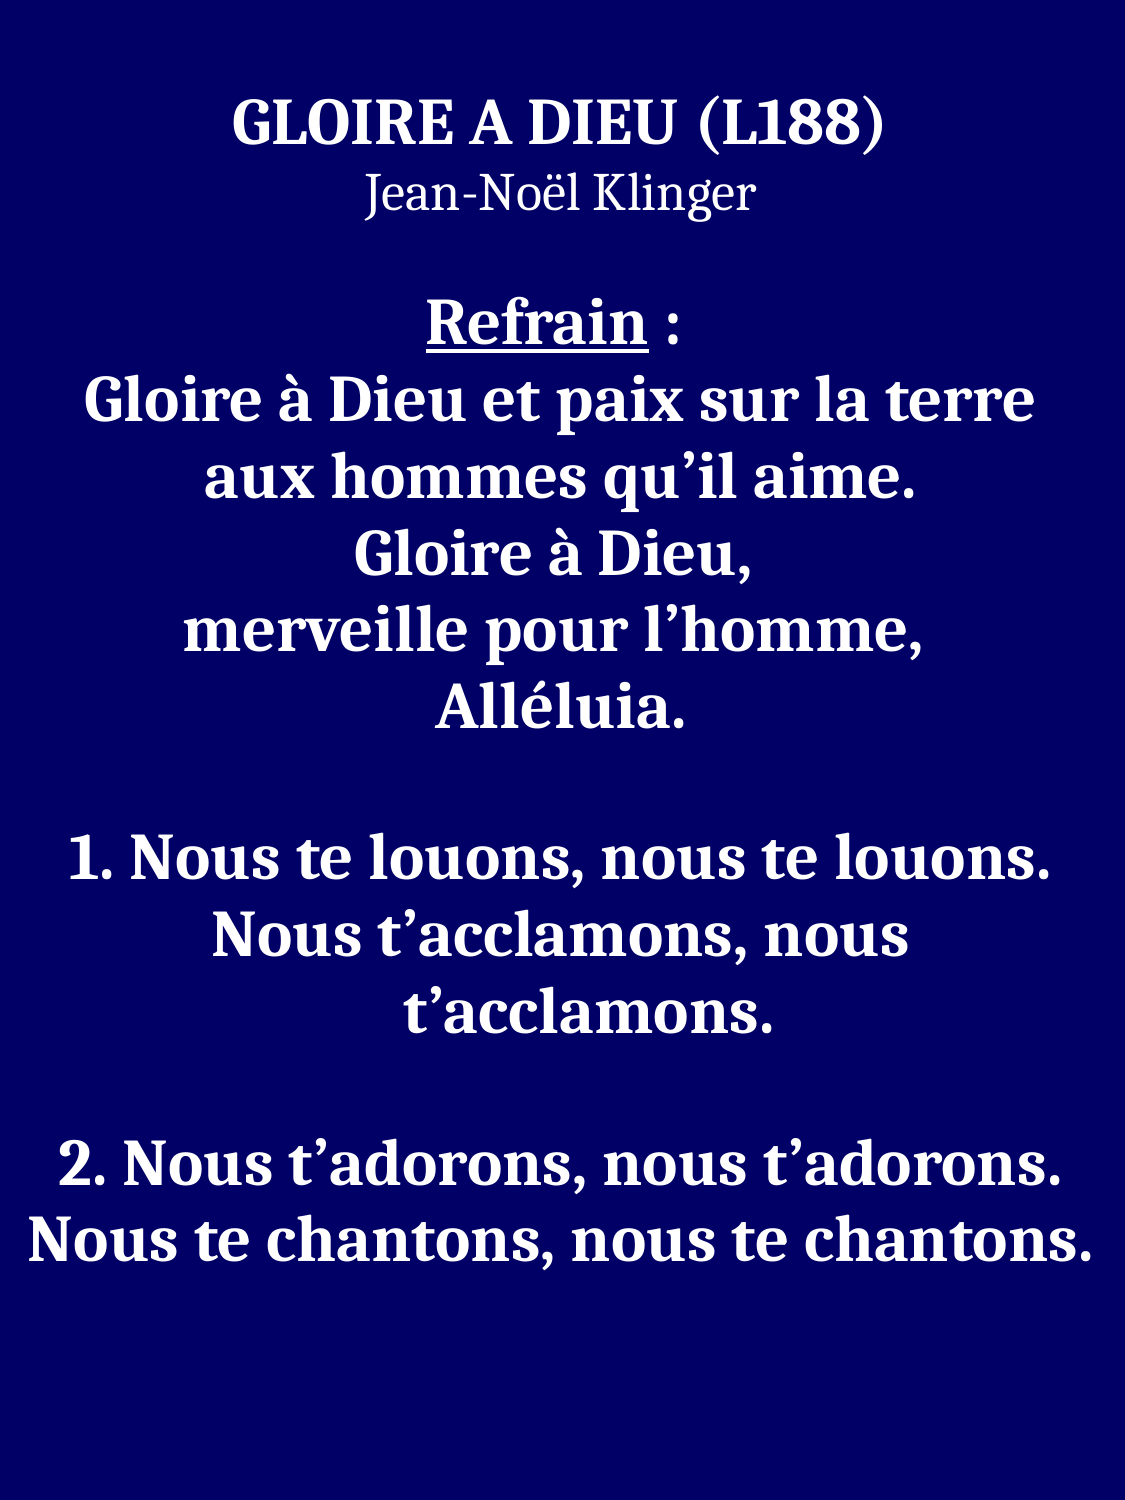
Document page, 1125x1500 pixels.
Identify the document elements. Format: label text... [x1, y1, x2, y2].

text_box GLOIRE A DIEU (L188) Jean-Noël Klinger Refrain : Gloire à Dieu et paix sur la terre aux hommes qu’il aime. Gloire à Dieu, merveille pour l’homme, Alléluia. 1. Nous te louons, nous te louons. Nous t’acclamons, nous t’acclamons. 2. Nous t’adorons, nous t’adorons. Nous te chantons, nous te chantons. [11, 35, 1110, 1441]
